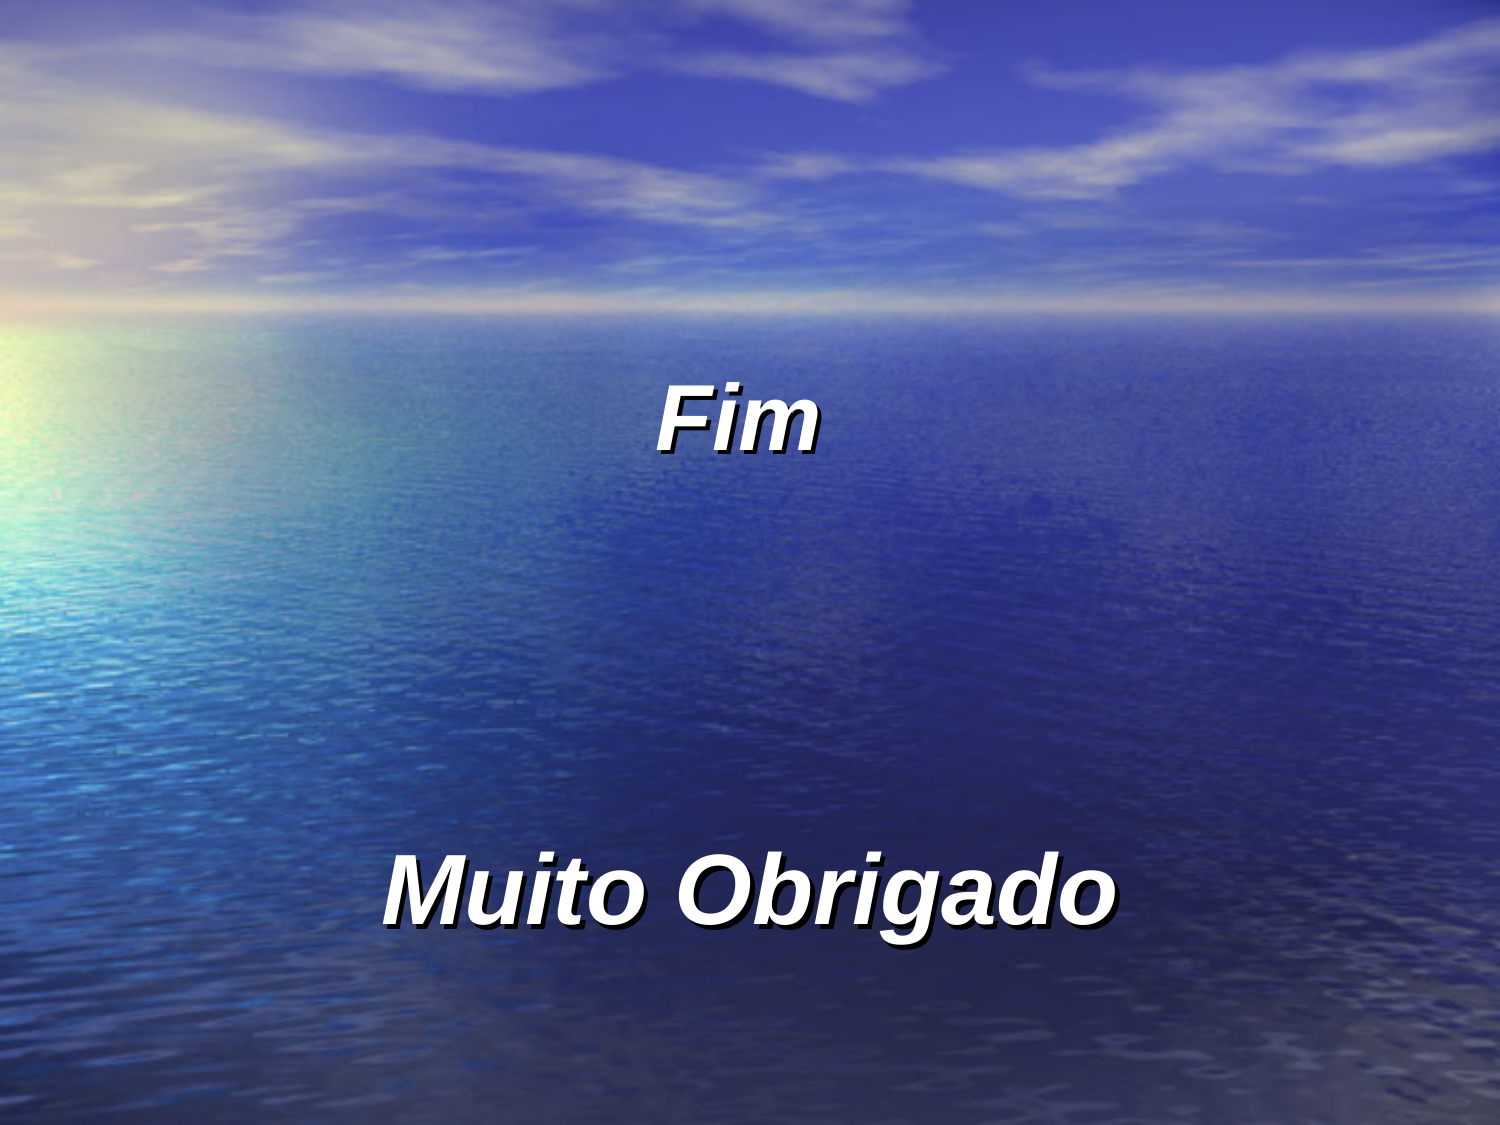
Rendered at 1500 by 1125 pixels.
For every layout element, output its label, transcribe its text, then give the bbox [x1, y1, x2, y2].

list Muito Obrigado [75, 527, 1426, 988]
title Fim [76, 48, 1427, 477]
picture [0, 0, 1500, 1125]
